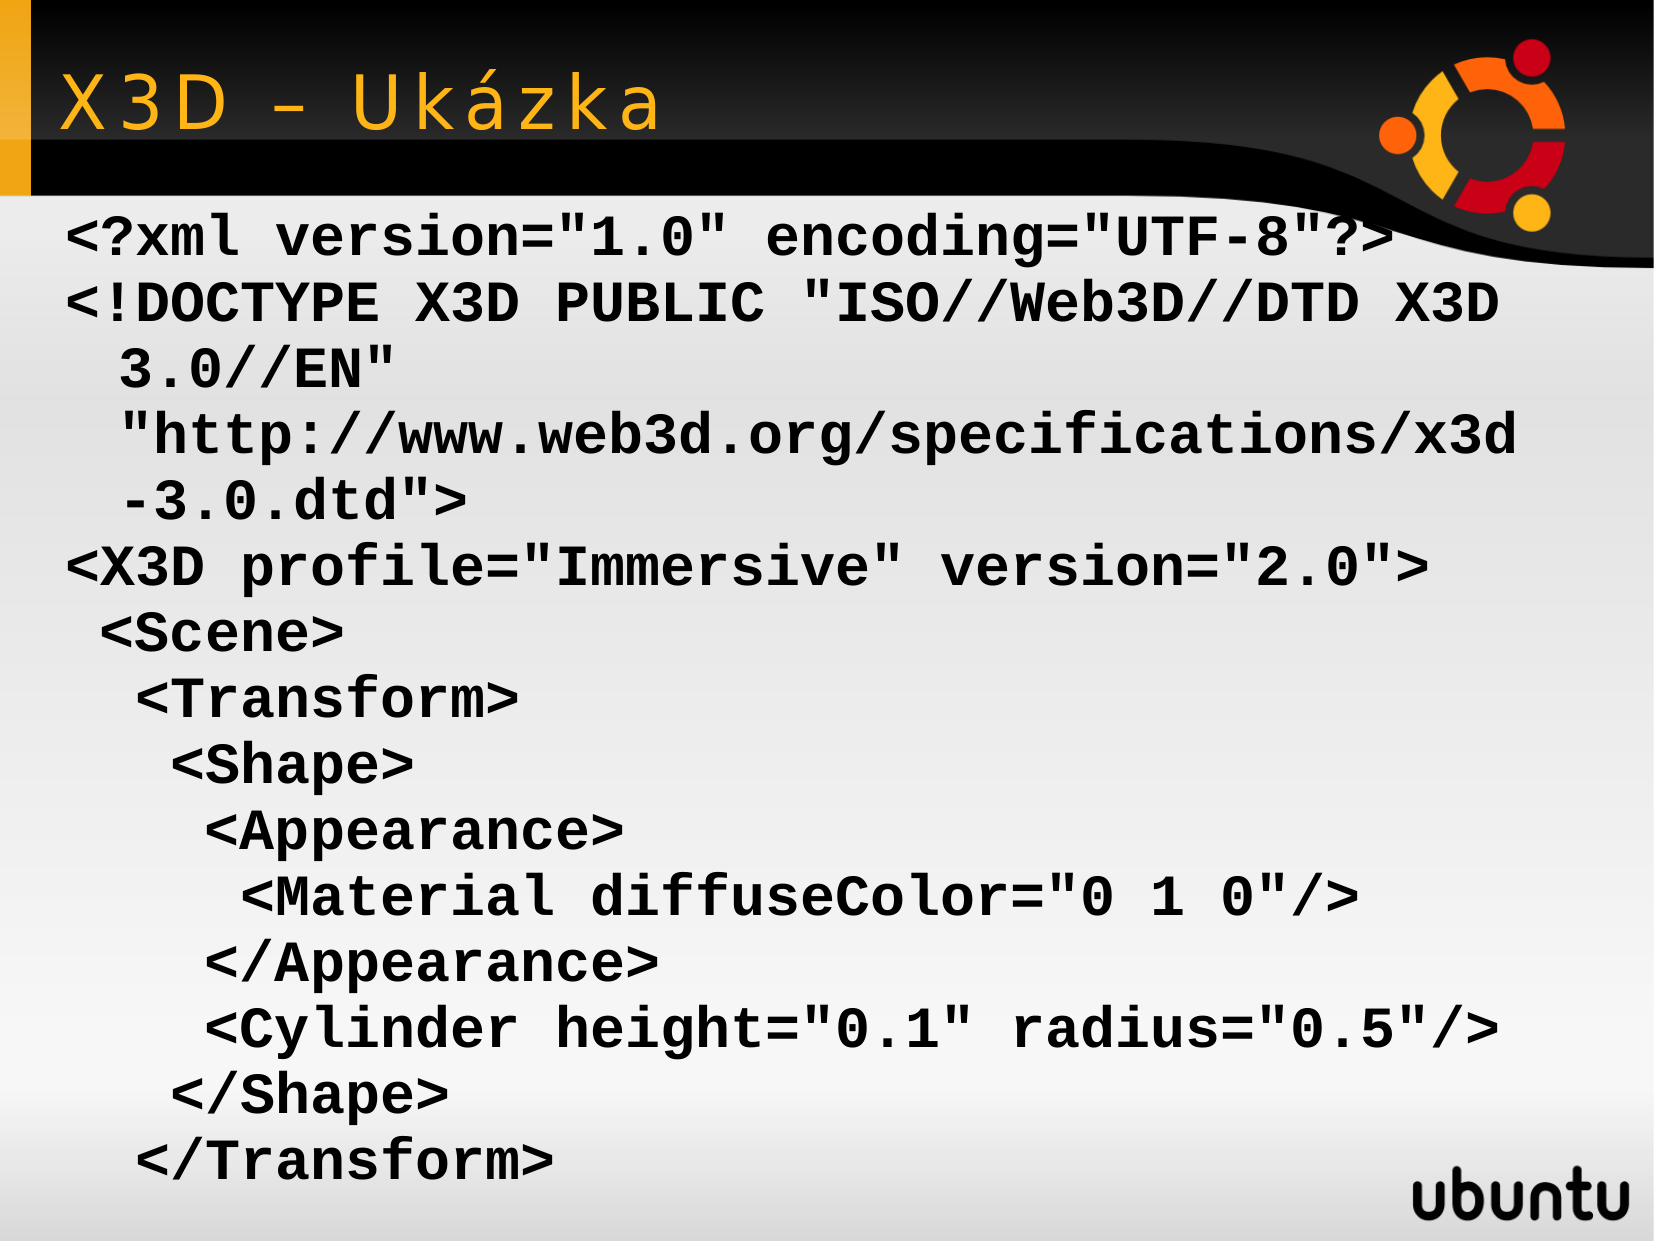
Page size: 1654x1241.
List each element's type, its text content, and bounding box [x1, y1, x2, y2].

picture [0, 0, 1654, 1241]
title X3D – Ukázka [59, 29, 1270, 178]
list <?xml version="1.0" encoding="UTF-8"?> <!DOCTYPE X3D PUBLIC "ISO//Web3D//DTD X3D 3.0//EN" "http://www.web3d.org/specifications/x3d-3.0.dtd"> <X3D profile="Immersive" version="2.0"> <Scene> <Transform> <Shape> <Appearance> <Material diffuseColor="0 1 0"/> </Appearance> <Cylinder height="0.1" radius="0.5"/> </Shape> </Transform> [47, 206, 1536, 1198]
